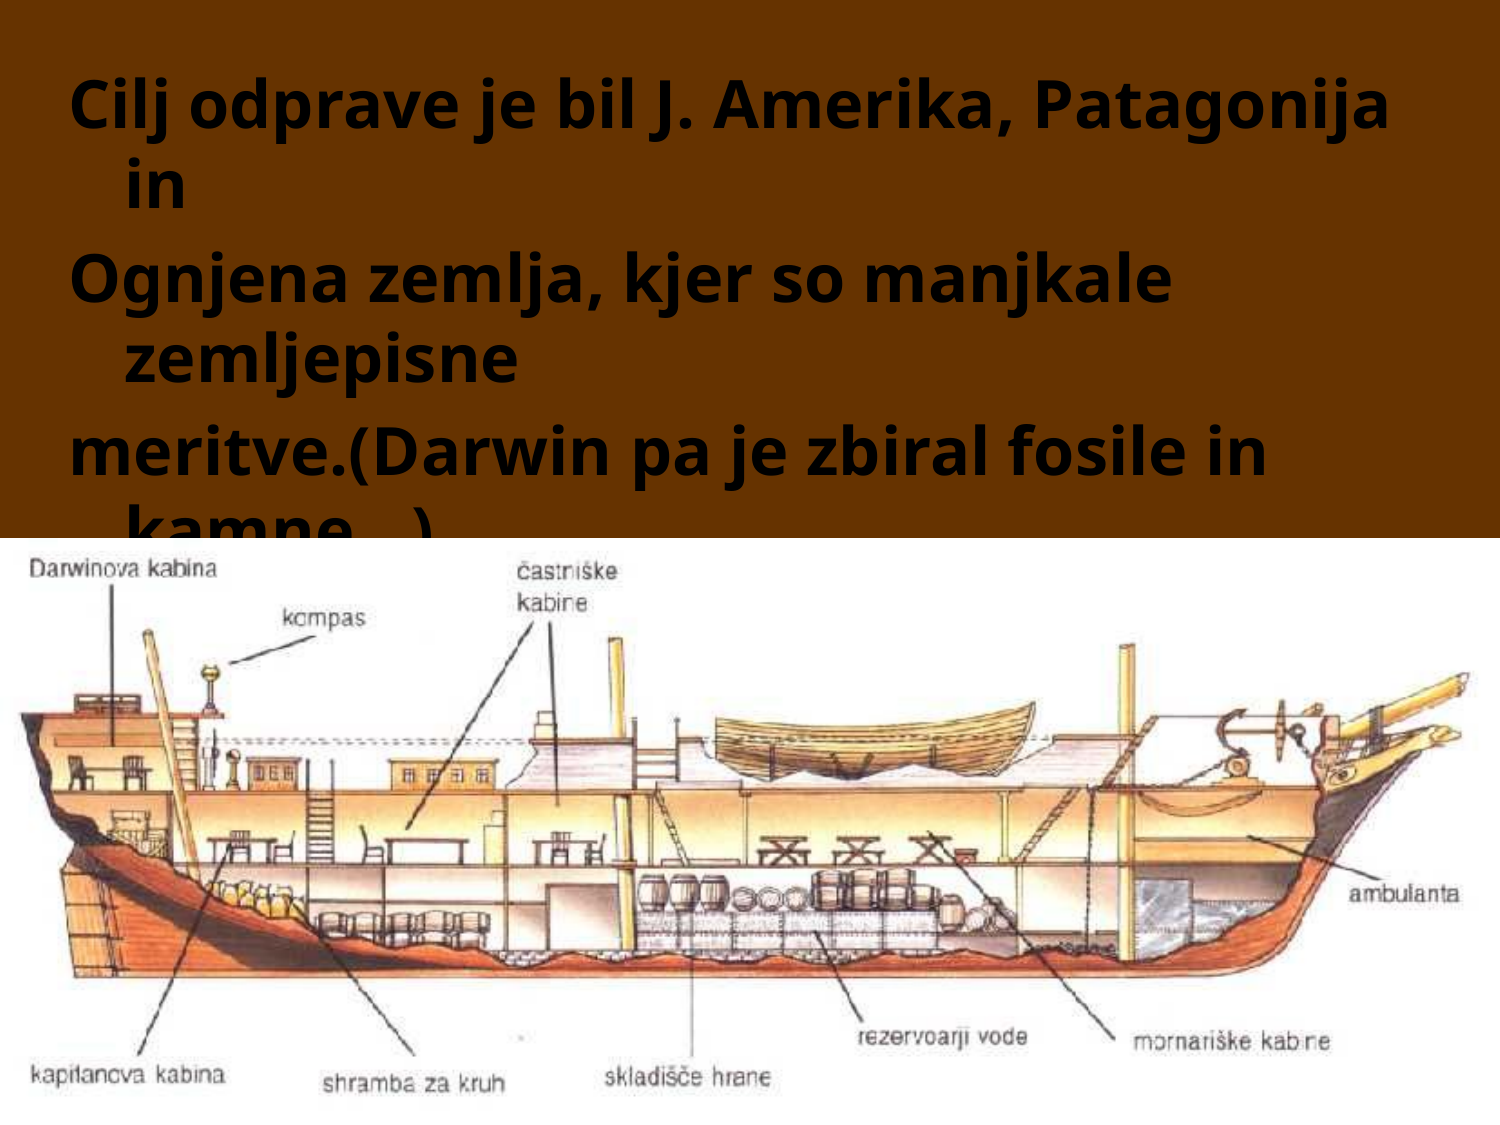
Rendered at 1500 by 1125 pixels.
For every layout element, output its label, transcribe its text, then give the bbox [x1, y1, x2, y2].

picture [0, 538, 1500, 1125]
list Cilj odprave je bil J. Amerika, Patagonija in Ognjena zemlja, kjer so manjkale zemljepisne meritve.(Darwin pa je zbiral fosile in kamne…) SKICA LADJE: [53, 54, 1471, 538]
